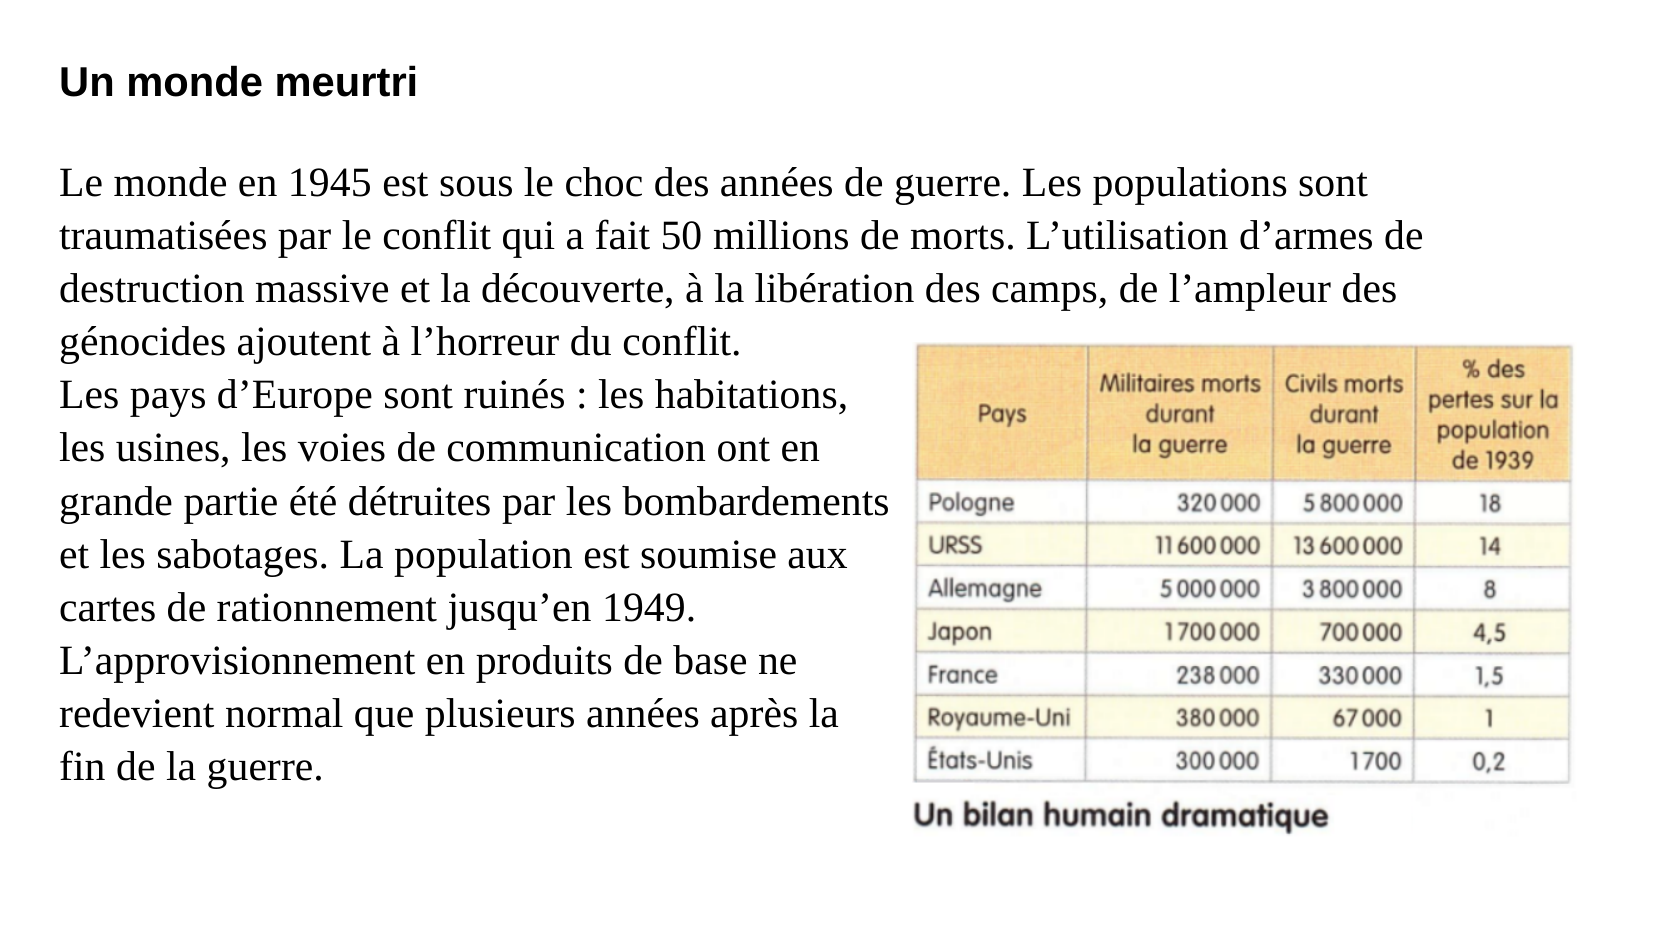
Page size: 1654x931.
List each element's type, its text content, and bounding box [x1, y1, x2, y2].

text_box Un monde meurtri Le monde en 1945 est sous le choc des années de guerre. Les populations sont traumatisées par le conflit qui a fait 50 millions de morts. L’utilisation d’armes de destruction massive et la découverte, à la libération des camps, de l’ampleur des génocides ajoutent à l’horreur du conflit. Les pays d’Europe sont ruinés : les habitations, les usines, les voies de communication ont en grande partie été détruites par les bombardements et les sabotages. La population est soumise aux cartes de rationnement jusqu’en 1949. L’approvisionnement en produits de base ne redevient normal que plusieurs années après la fin de la guerre. [59, 59, 1548, 790]
picture [912, 342, 1607, 854]
